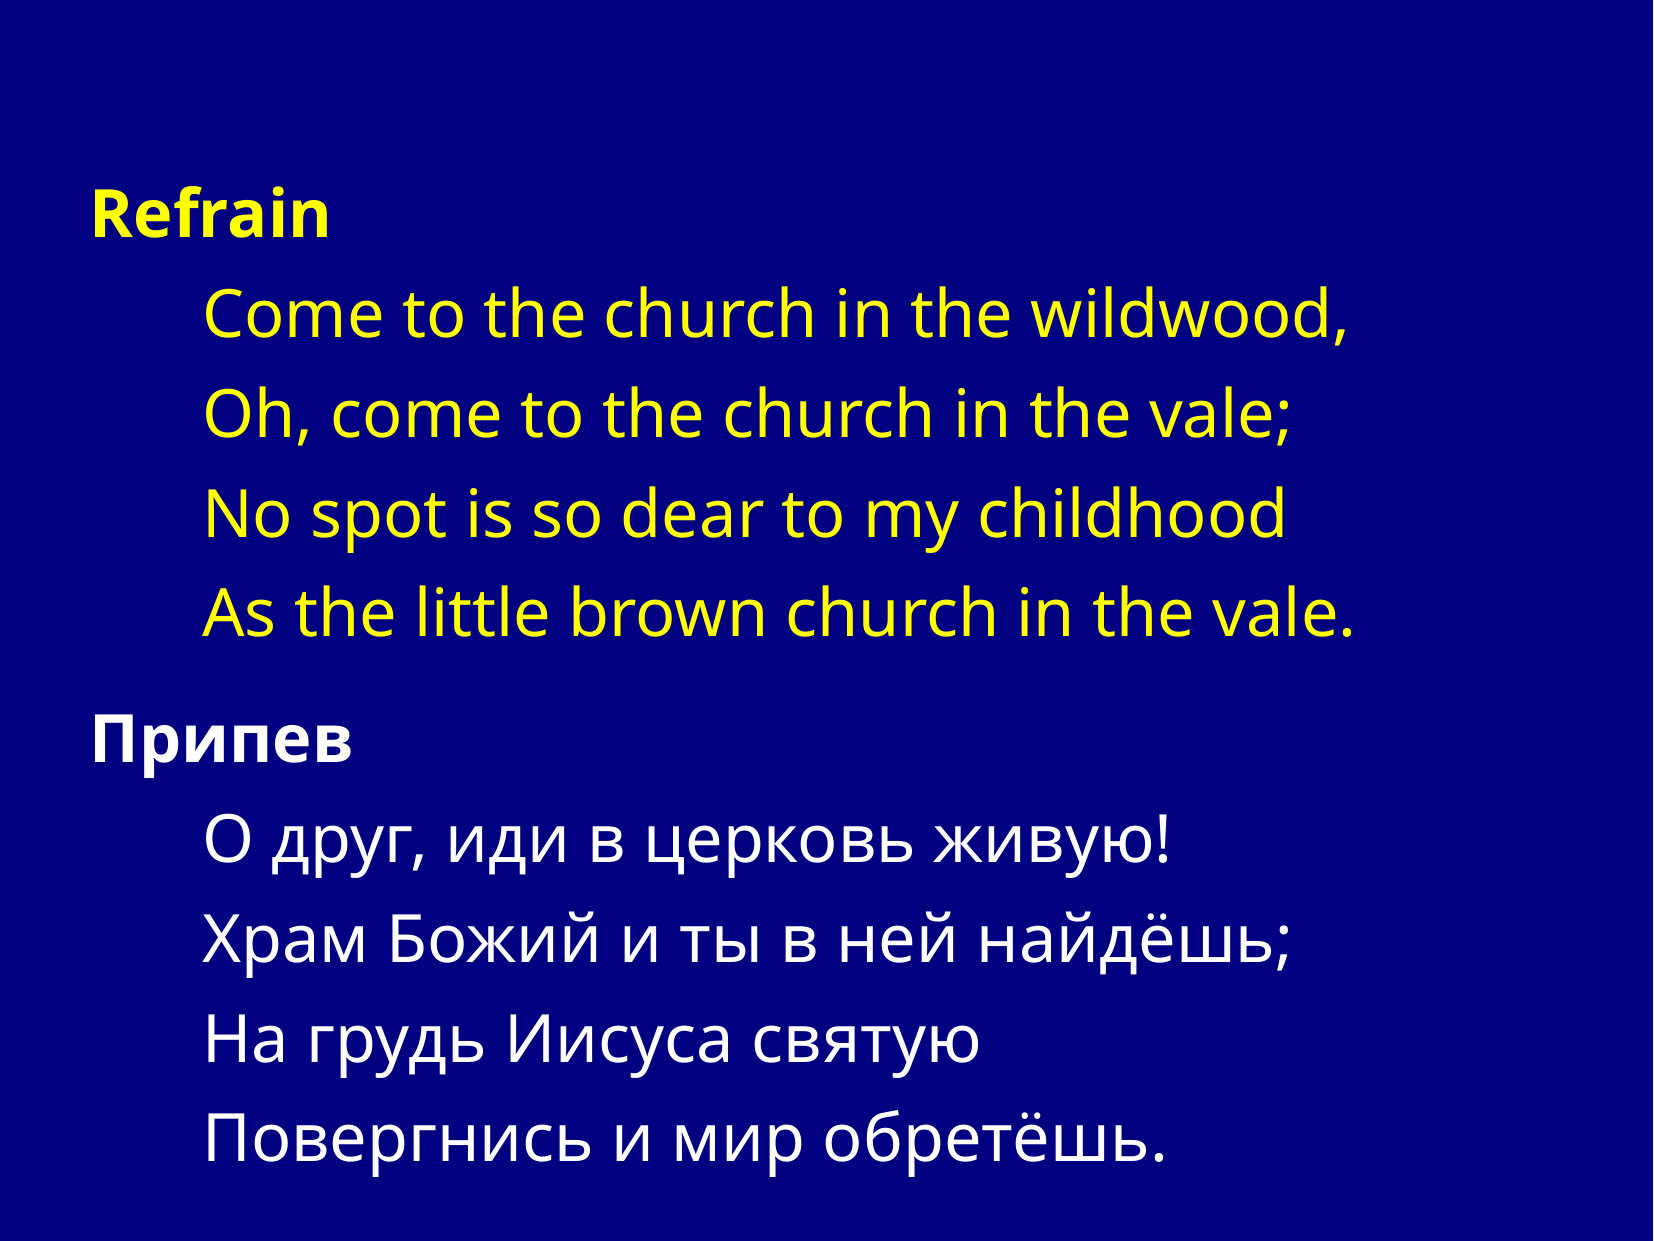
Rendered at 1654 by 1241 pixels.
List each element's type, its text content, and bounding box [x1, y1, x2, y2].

text_box Припев О друг, иди в церковь живую! Храм Божий и ты в ней найдёшь; На грудь Иисуса святую Повергнись и мир обретёшь. [75, 675, 1576, 1163]
text_box Refrain Come to the church in the wildwood, Oh, come to the church in the vale; No spot is so dear to my childhood As the little brown church in the vale. [75, 150, 1576, 675]
